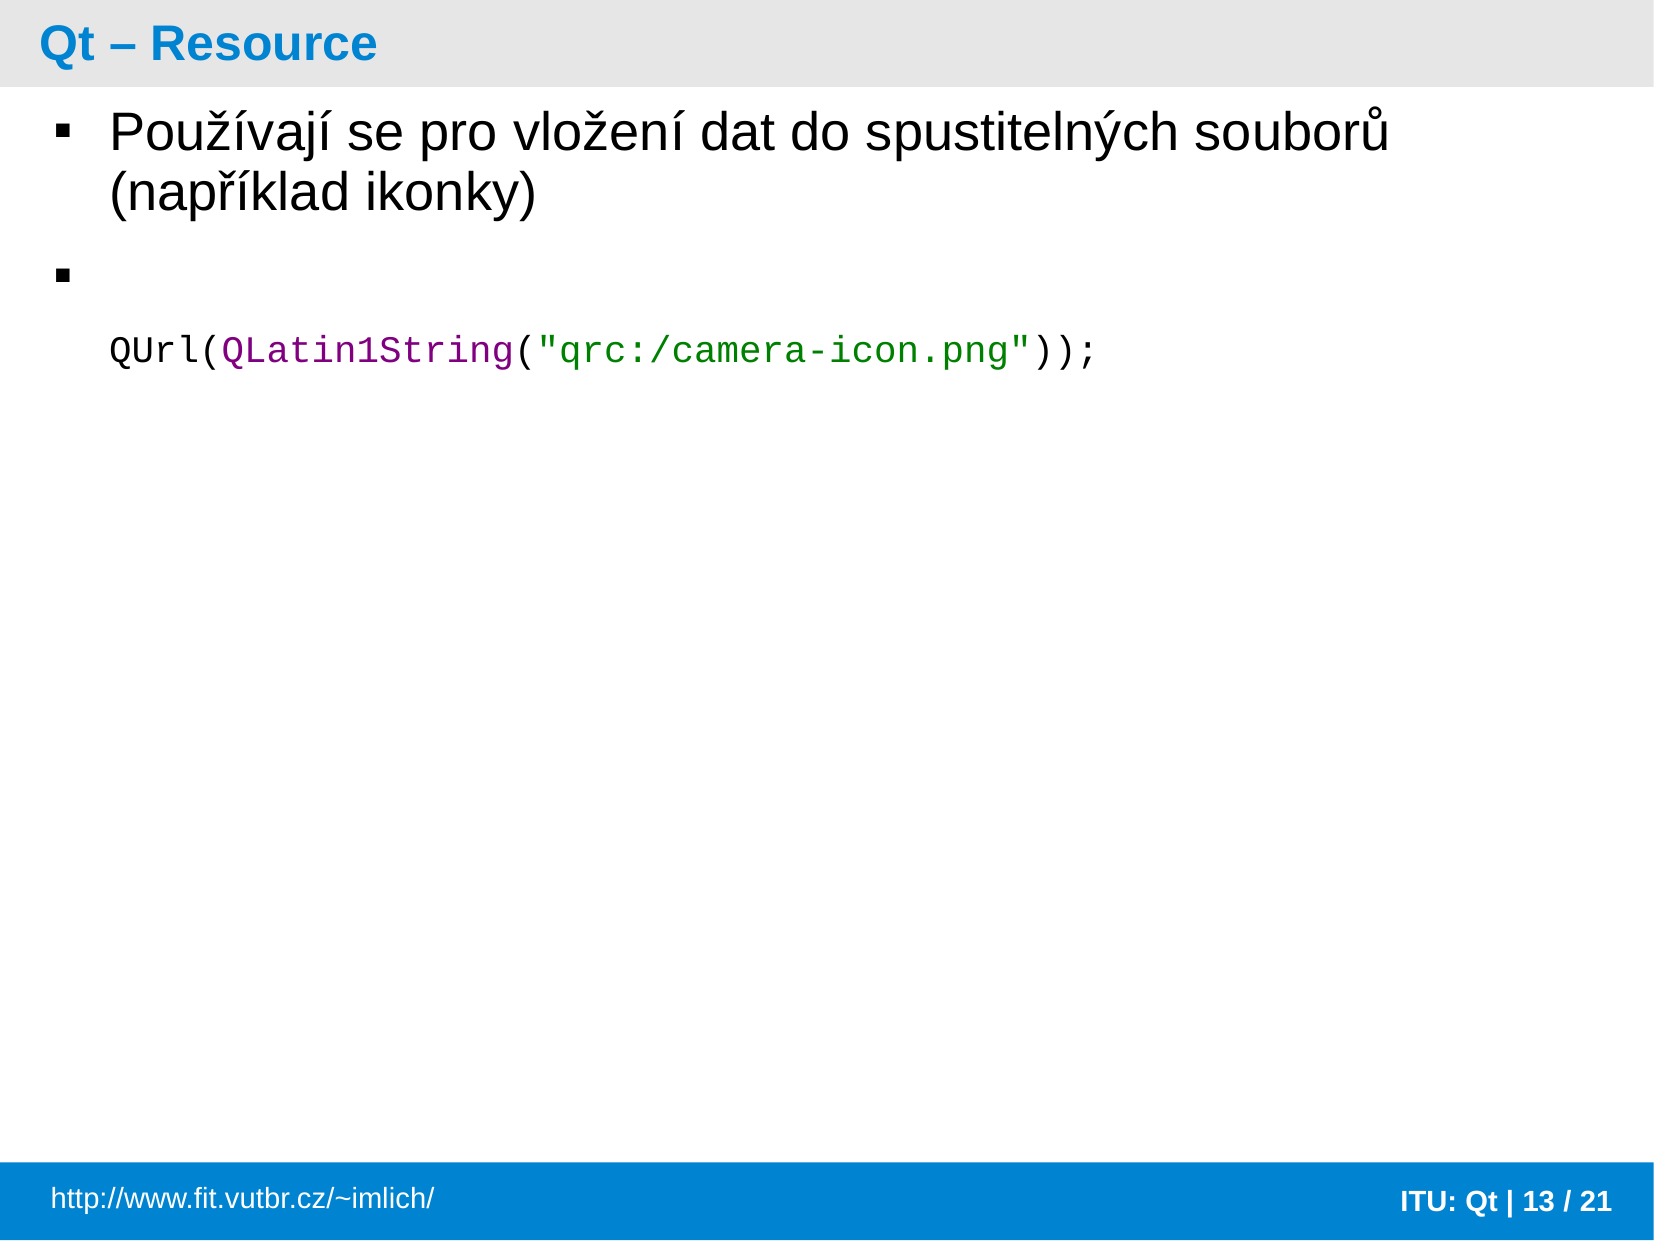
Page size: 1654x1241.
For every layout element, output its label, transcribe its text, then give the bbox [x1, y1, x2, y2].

title Qt – Resource [39, 5, 1615, 81]
list Používají se pro vložení dat do spustitelných souborů (například ikonky) QUrl(QLatin1String("qrc:/camera-icon.png")); [38, 101, 1616, 1126]
